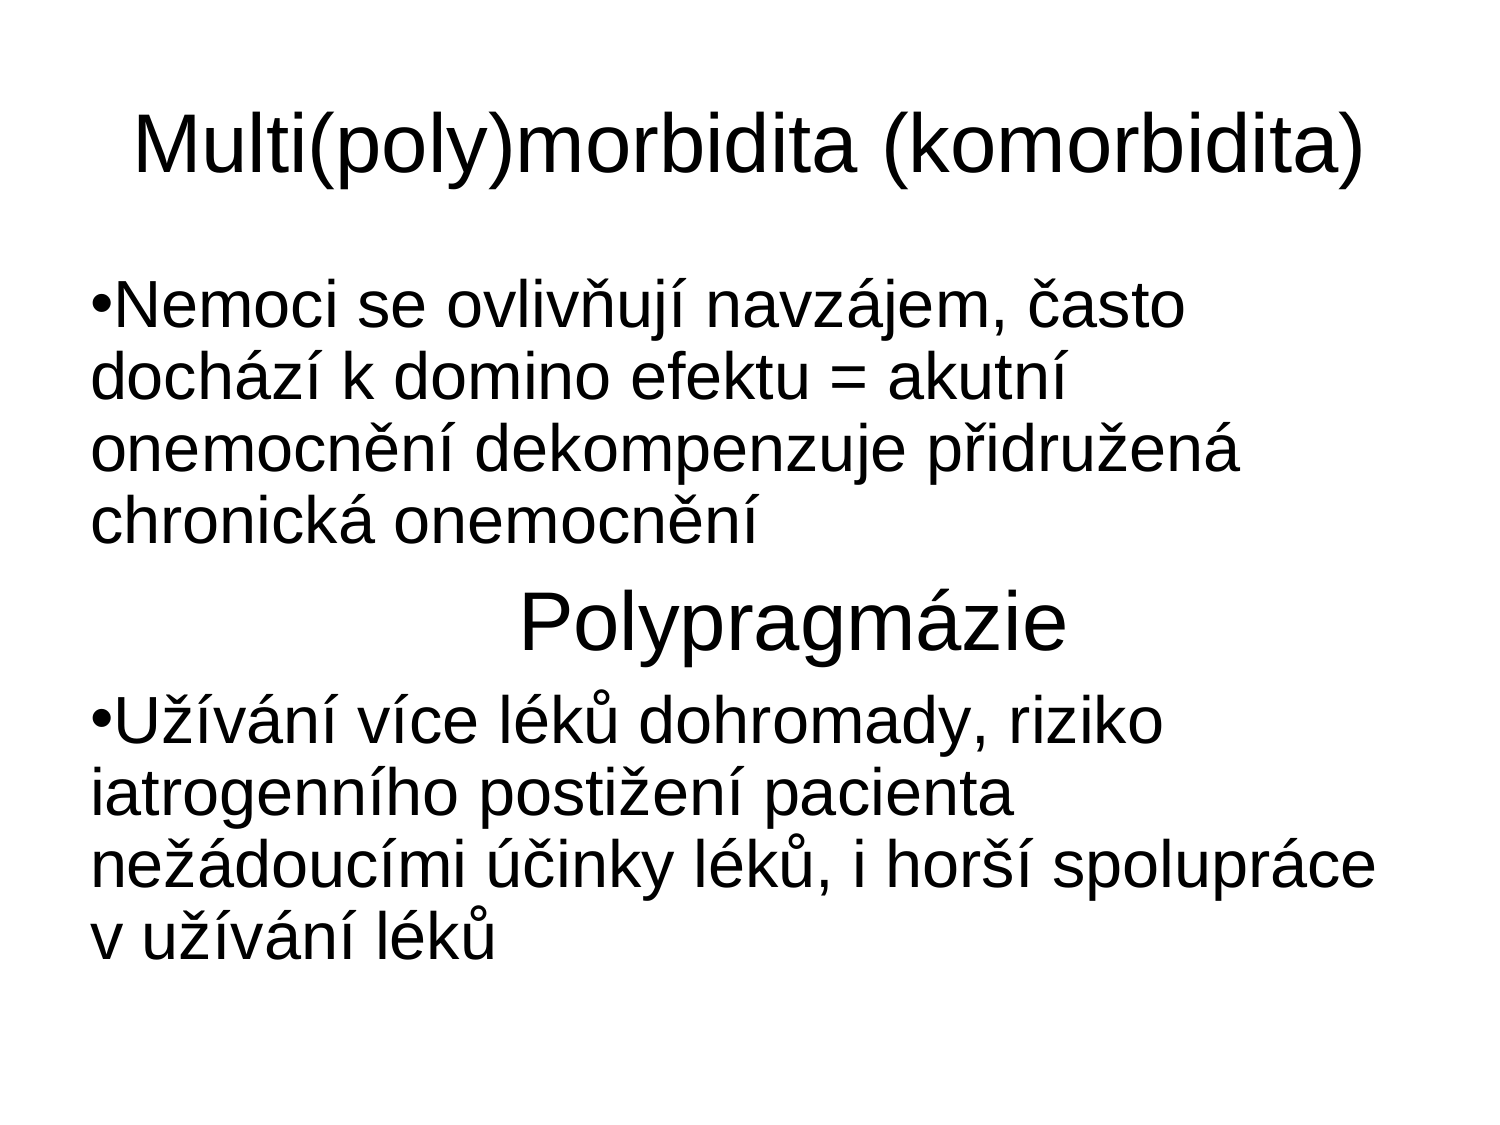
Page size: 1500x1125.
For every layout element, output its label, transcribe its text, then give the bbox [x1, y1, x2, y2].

title Multi(poly)morbidita (komorbidita) [75, 45, 1426, 233]
list Nemoci se ovlivňují navzájem, často dochází k domino efektu = akutní onemocnění dekompenzuje přidružená chronická onemocnění Polypragmázie Užívání více léků dohromady, riziko iatrogenního postižení pacienta nežádoucími účinky léků, i horší spolupráce v užívání léků [75, 262, 1426, 1005]
